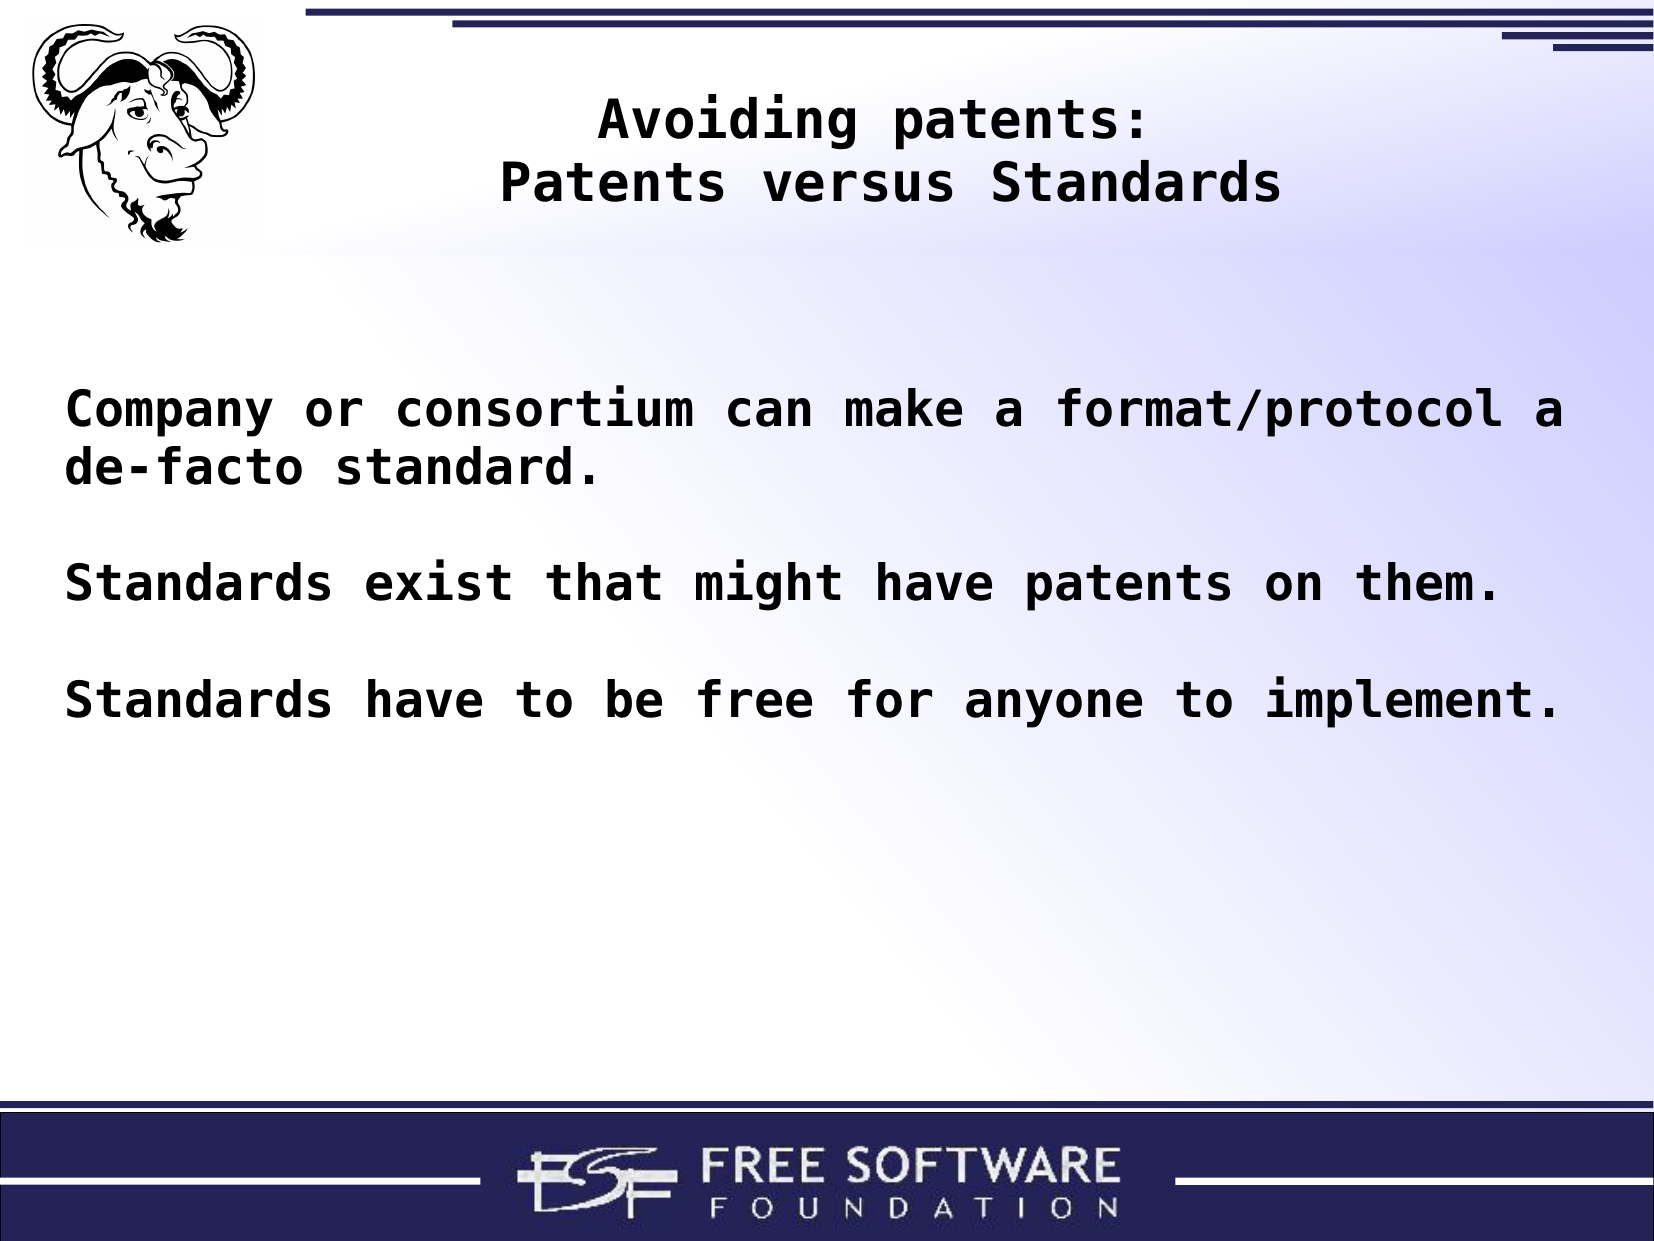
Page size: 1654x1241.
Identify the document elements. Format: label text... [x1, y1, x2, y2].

text_box [0, 0, 1654, 1241]
picture [494, 1119, 1156, 1241]
text_box Avoiding patents: Patents versus Standards [317, 87, 1468, 214]
picture [29, 18, 258, 248]
text_box Company or consortium can make a format/protocol a de-facto standard. Standards exist that might have patents on them. Standards have to be free for anyone to implement. [64, 379, 1611, 824]
